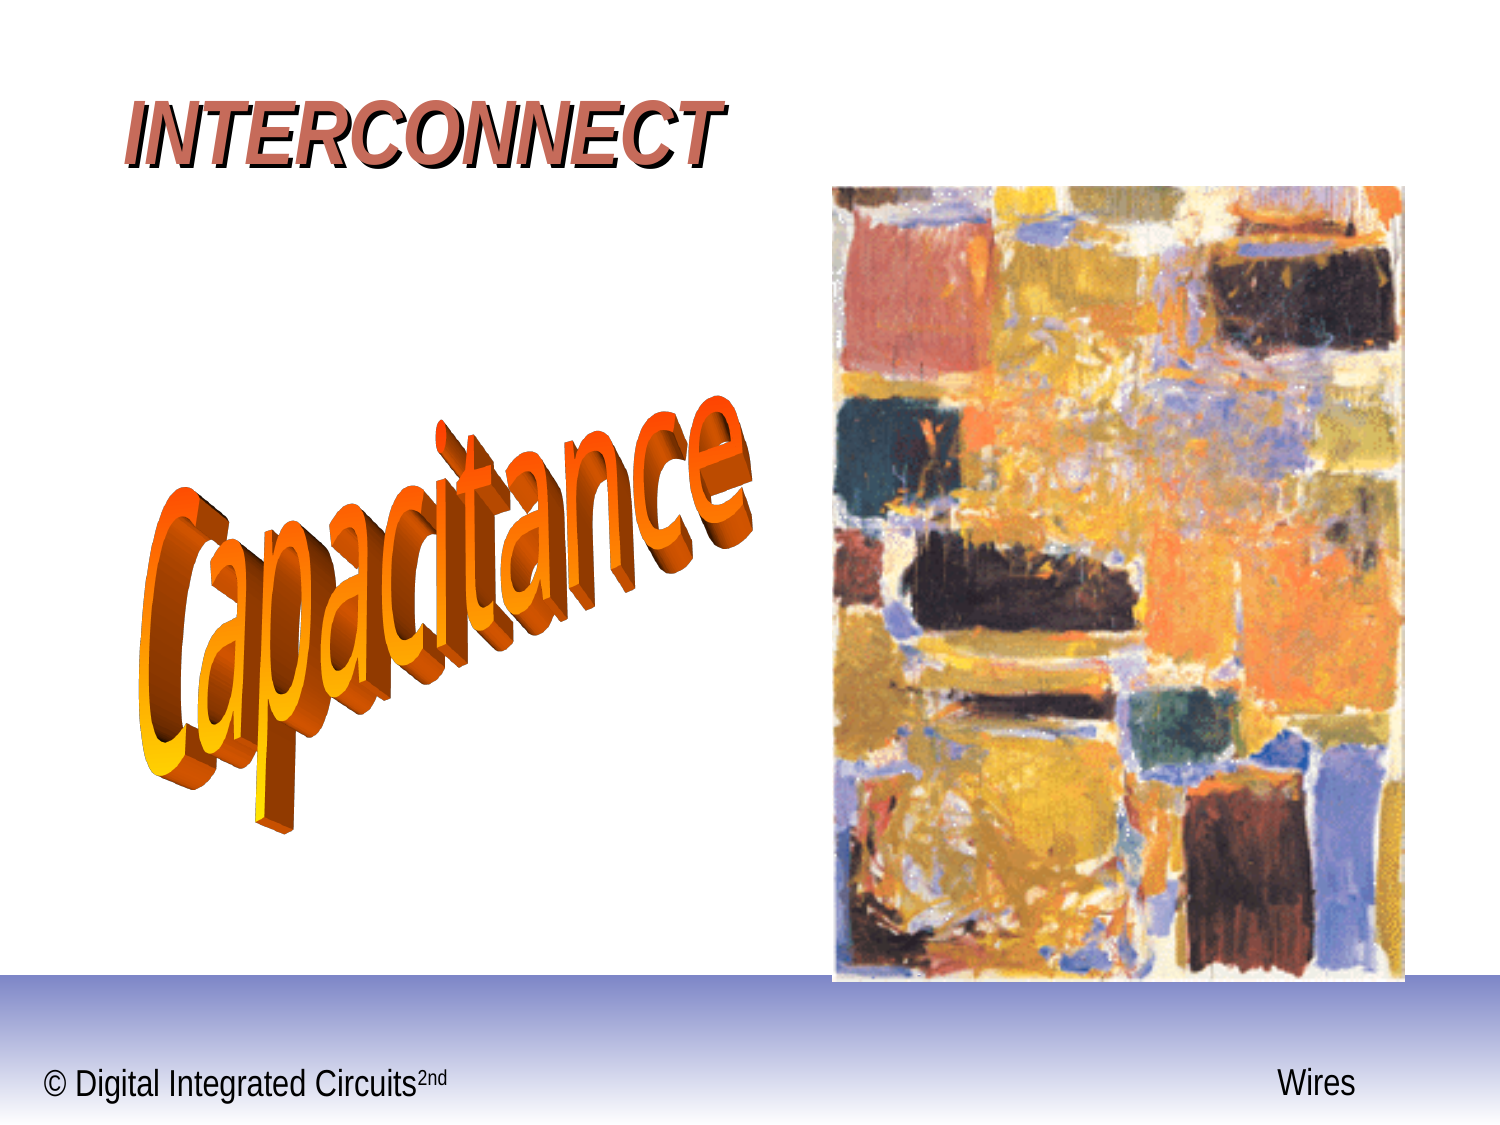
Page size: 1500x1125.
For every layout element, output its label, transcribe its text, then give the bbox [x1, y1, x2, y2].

picture [832, 186, 1405, 983]
title INTERCONNECT [108, 65, 1384, 190]
